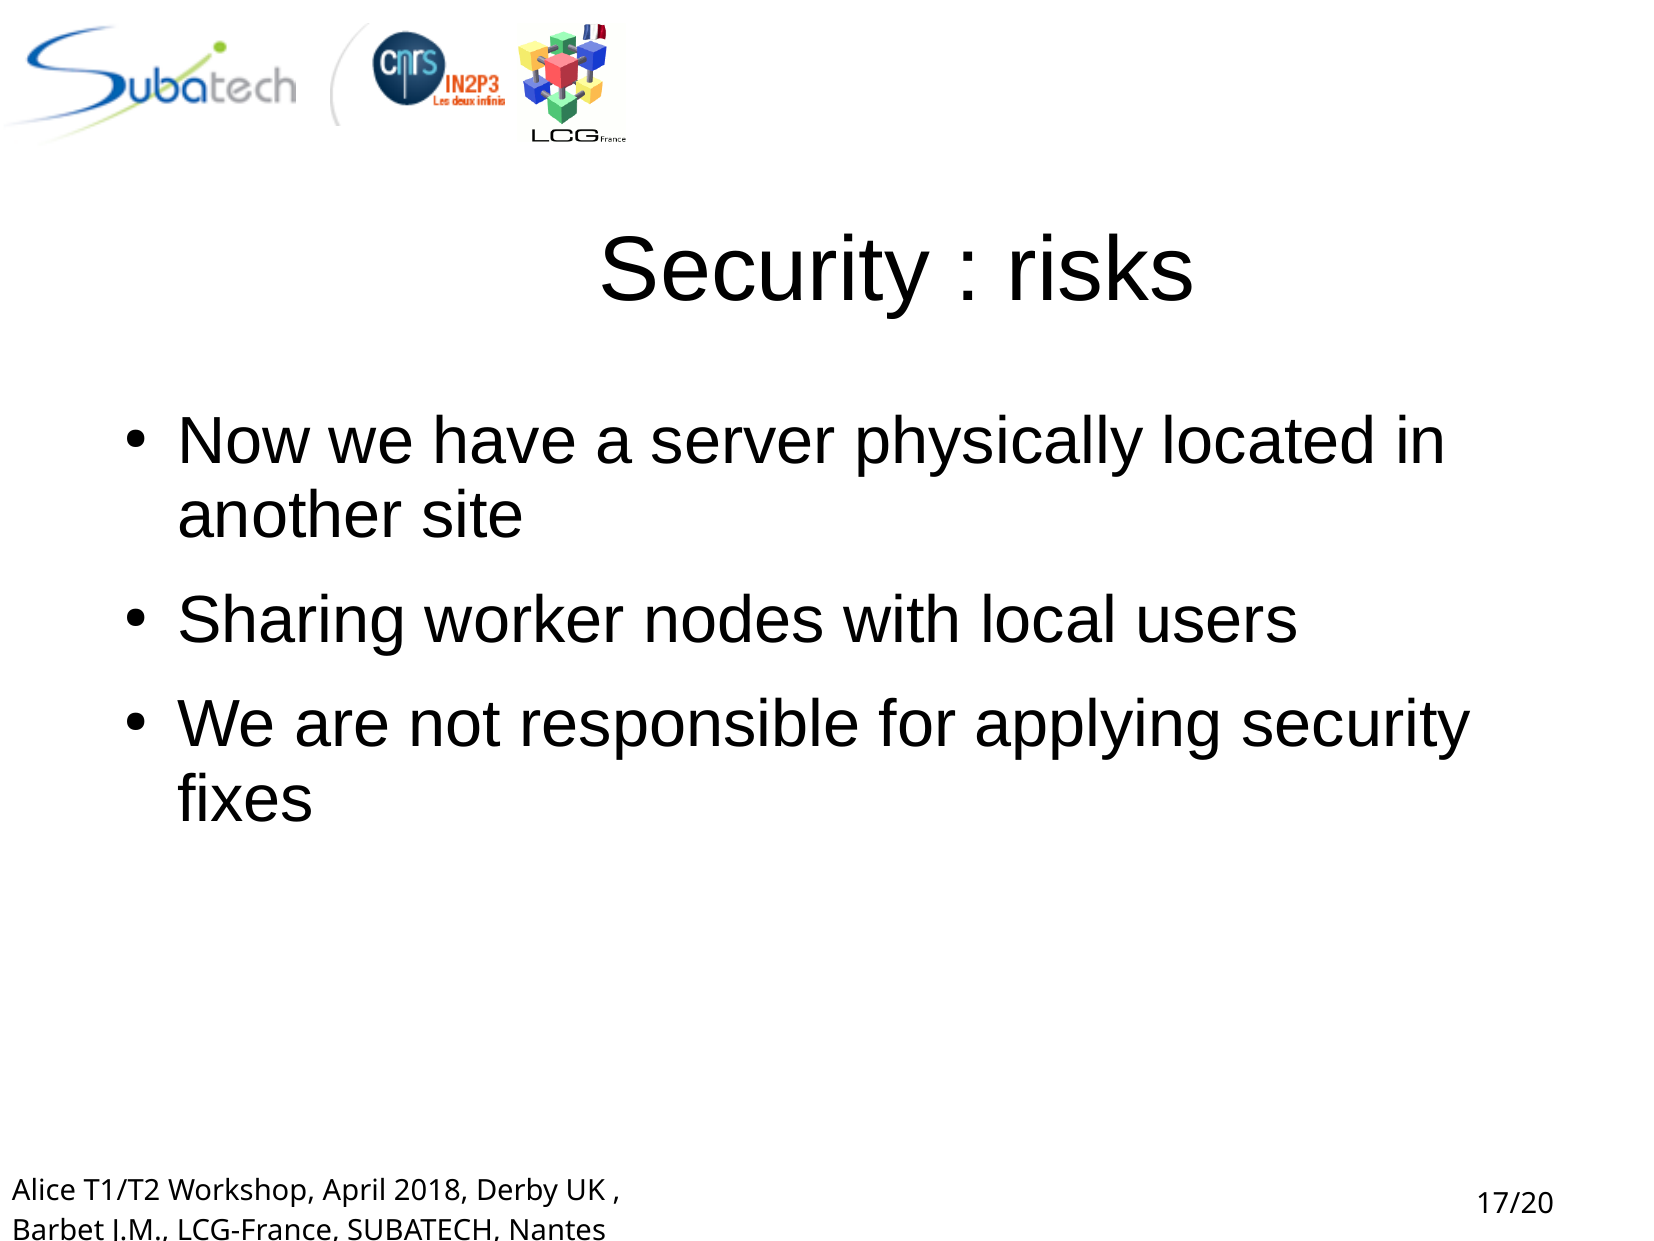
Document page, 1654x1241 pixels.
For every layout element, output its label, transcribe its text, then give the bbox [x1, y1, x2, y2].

picture [330, 23, 505, 126]
list Now we have a server physically located in another site Sharing worker nodes with local users We are not responsible for applying security fixes [106, 402, 1595, 1123]
picture [3, 10, 296, 150]
title Security : risks [153, 165, 1642, 373]
picture [517, 23, 626, 142]
